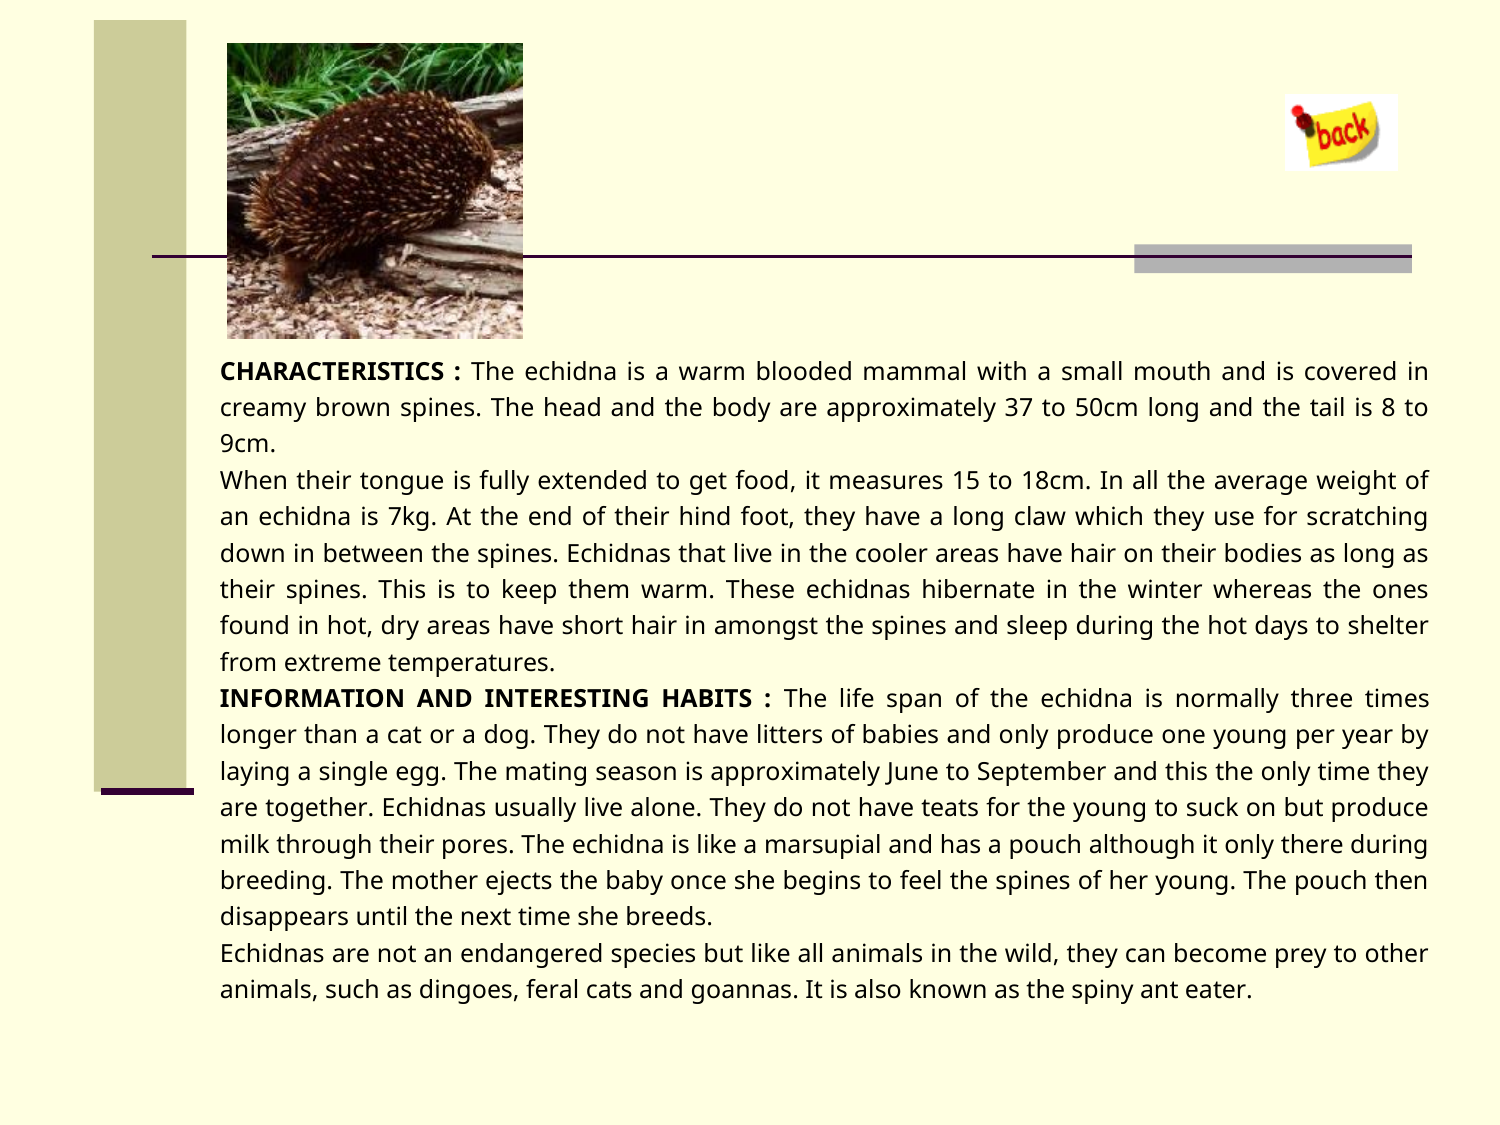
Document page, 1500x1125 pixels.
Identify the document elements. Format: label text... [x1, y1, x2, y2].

text_box CHARACTERISTICS : The echidna is a warm blooded mammal with a small mouth and is covered in creamy brown spines. The head and the body are approximately 37 to 50cm long and the tail is 8 to 9cm. When their tongue is fully extended to get food, it measures 15 to 18cm. In all the average weight of an echidna is 7kg. At the end of their hind foot, they have a long claw which they use for scratching down in between the spines. Echidnas that live in the cooler areas have hair on their bodies as long as their spines. This is to keep them warm. These echidnas hibernate in the winter whereas the ones found in hot, dry areas have short hair in amongst the spines and sleep during the hot days to shelter from extreme temperatures. INFORMATION AND INTERESTING HABITS : The life span of the echidna is normally three times longer than a cat or a dog. They do not have litters of babies and only produce one young per year by laying a single egg. The mating season is approximately June to September and this the only time they are together. Echidnas usually live alone. They do not have teats for the young to suck on but produce milk through their pores. The echidna is like a marsupial and has a pouch although it only there during breeding. The mother ejects the baby once she begins to feel the spines of her young. The pouch then disappears until the next time she breeds. Echidnas are not an endangered species but like all animals in the wild, they can become prey to other animals, such as dingoes, feral cats and goannas. It is also known as the spiny ant eater. [220, 351, 1432, 1033]
picture [1285, 94, 1398, 171]
picture [227, 43, 523, 339]
